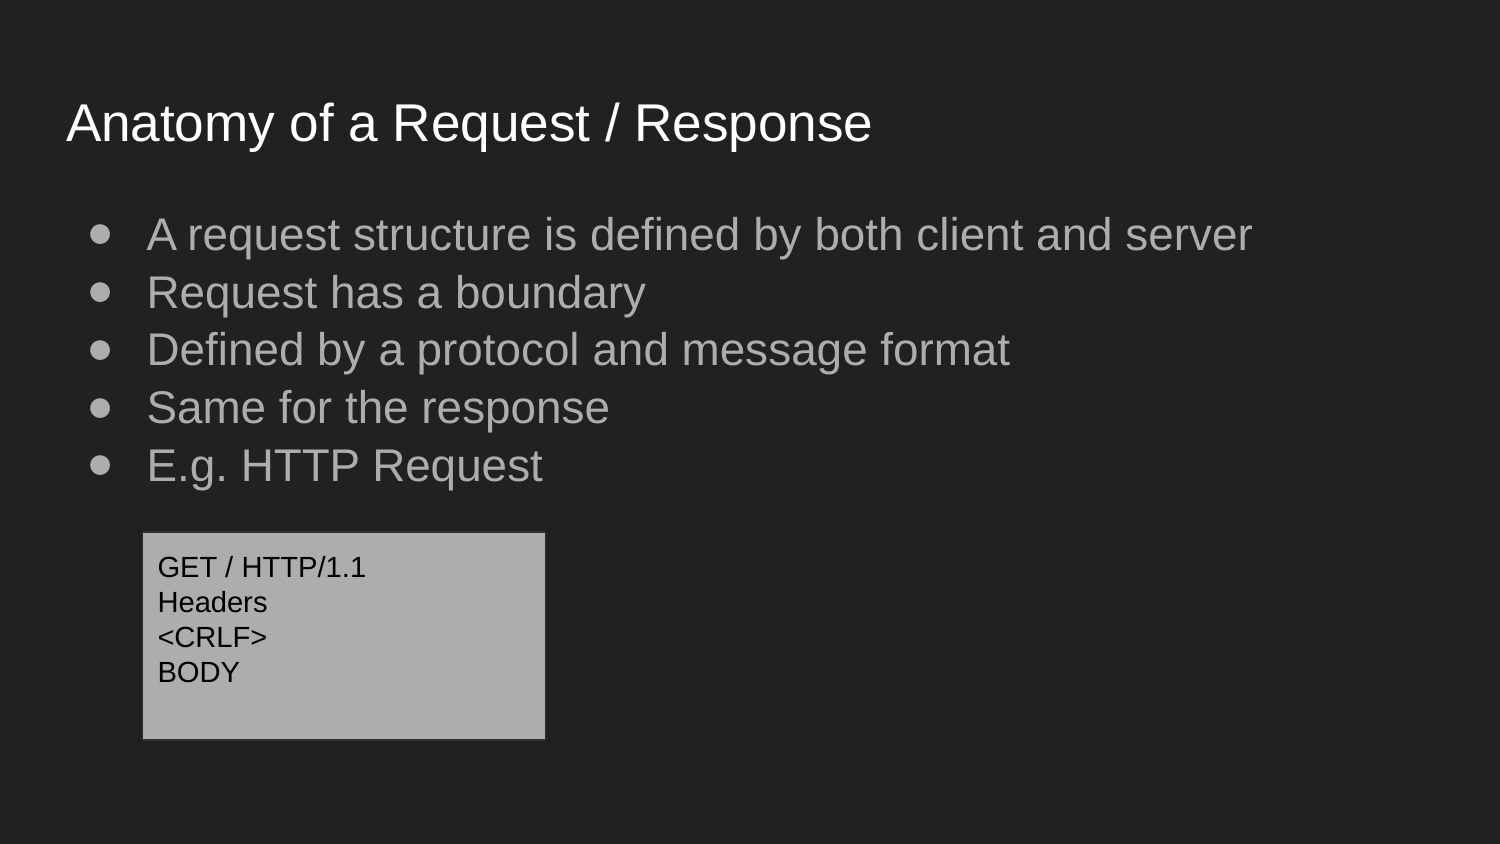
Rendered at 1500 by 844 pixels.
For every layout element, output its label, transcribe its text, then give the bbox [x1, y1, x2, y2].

list A request structure is defined by both client and server Request has a boundary Defined by a protocol and message format Same for the response E.g. HTTP Request [56, 186, 1455, 493]
title Anatomy of a Request / Response [51, 72, 1449, 167]
text_box GET / HTTP/1.1 Headers <CRLF> BODY [142, 532, 546, 741]
